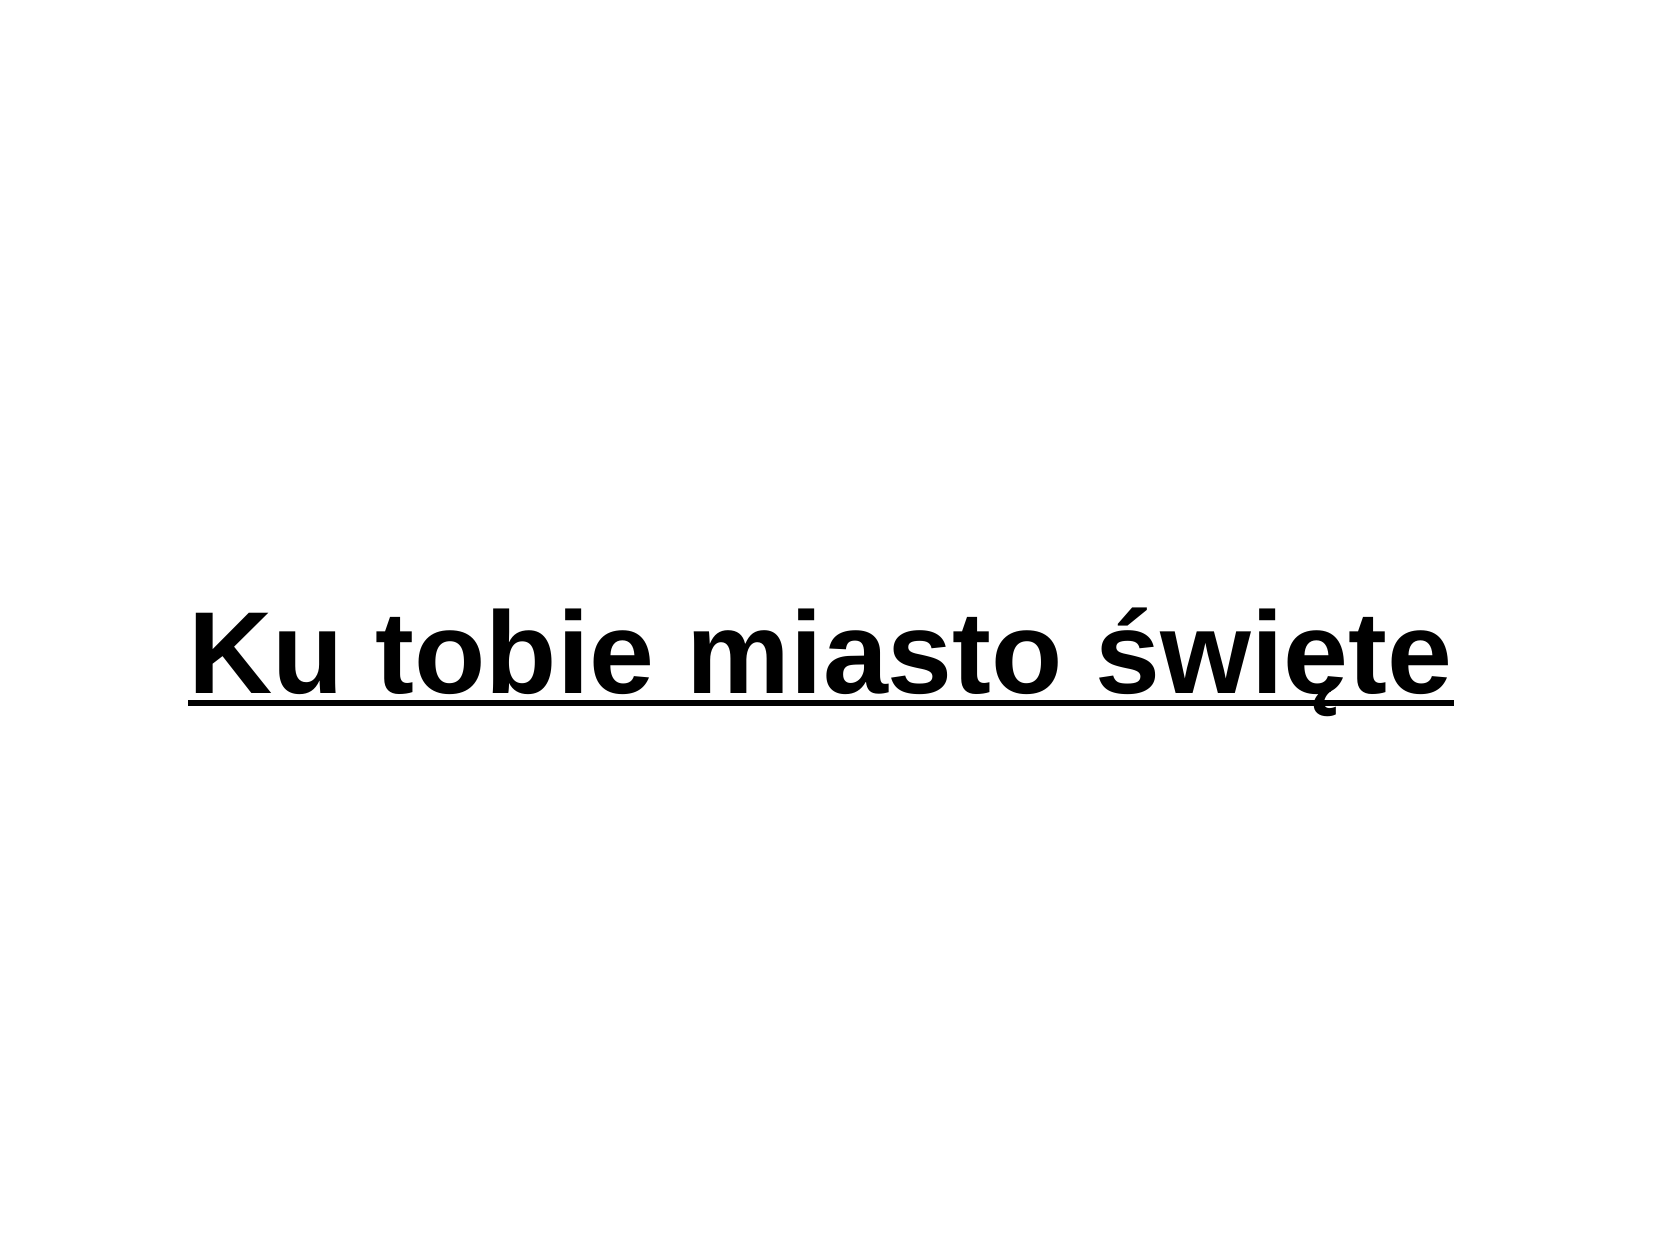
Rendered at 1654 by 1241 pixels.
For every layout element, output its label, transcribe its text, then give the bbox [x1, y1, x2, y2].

subtitle Ku tobie miasto święte [0, 0, 1642, 1241]
